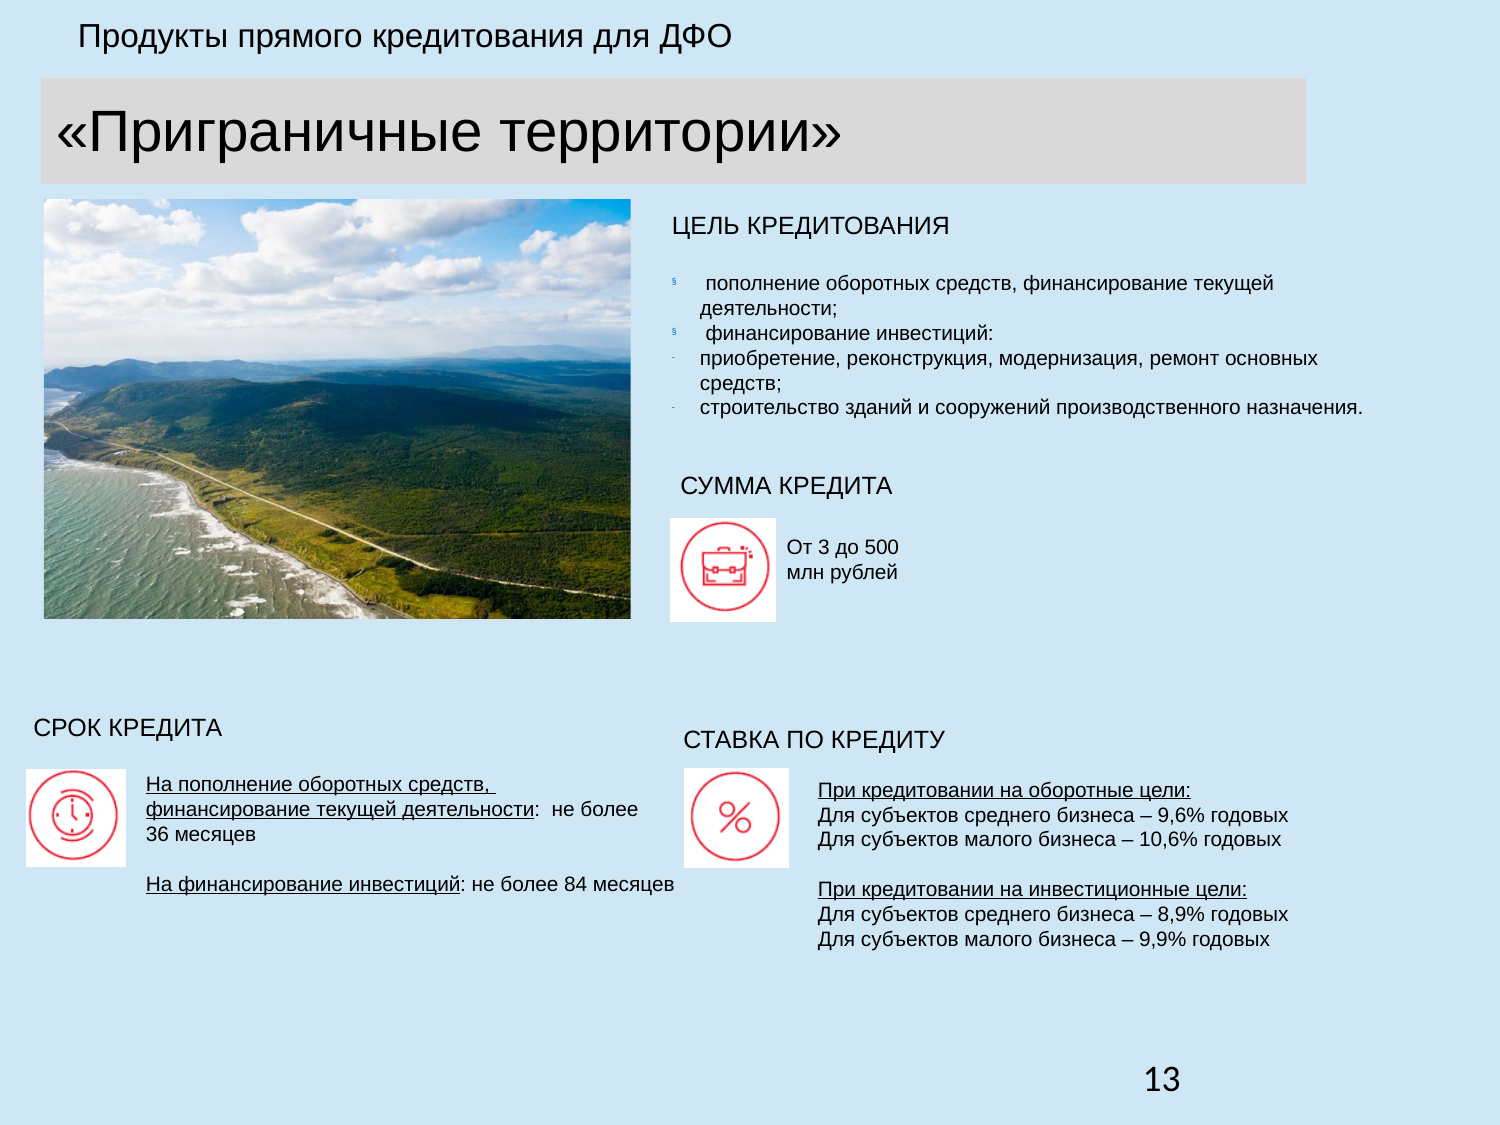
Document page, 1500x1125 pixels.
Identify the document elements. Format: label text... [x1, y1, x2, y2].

text_box ЦЕЛЬ КРЕДИТОВАНИЯ пополнение оборотных средств, финансирование текущей деятельности; финансирование инвестиций: приобретение, реконструкция, модернизация, ремонт основных средств; строительство зданий и сооружений производственного назначения. [657, 202, 1400, 477]
picture [26, 769, 126, 867]
slide_number <номер> [1128, 1046, 1478, 1107]
text_box СРОК КРЕДИТА [18, 704, 238, 749]
picture [43, 199, 631, 619]
table_header «Приграничные территории» [41, 78, 1306, 184]
picture [557, 366, 567, 370]
text_box СУММА КРЕДИТА [665, 462, 909, 507]
text_box От 3 до 500 млн рублей [771, 526, 915, 592]
text_box На пополнение оборотных средств, финансирование текущей деятельности: не более 36 месяцев На финансирование инвестиций: не более 84 месяцев [130, 763, 759, 904]
text_box При кредитовании на оборотные цели: Для субъектов среднего бизнеса – 9,6% годовых Для субъектов малого бизнеса – 10,6% годовых При кредитовании на инвестиционные цели: Для субъектов среднего бизнеса – 8,9% годовых Для субъектов малого бизнеса – 9,9% годовых [803, 768, 1304, 984]
picture [670, 518, 776, 622]
title Продукты прямого кредитования для ДФО [63, 7, 1117, 78]
text_box СТАВКА ПО КРЕДИТУ [668, 716, 961, 761]
picture [759, 768, 789, 868]
